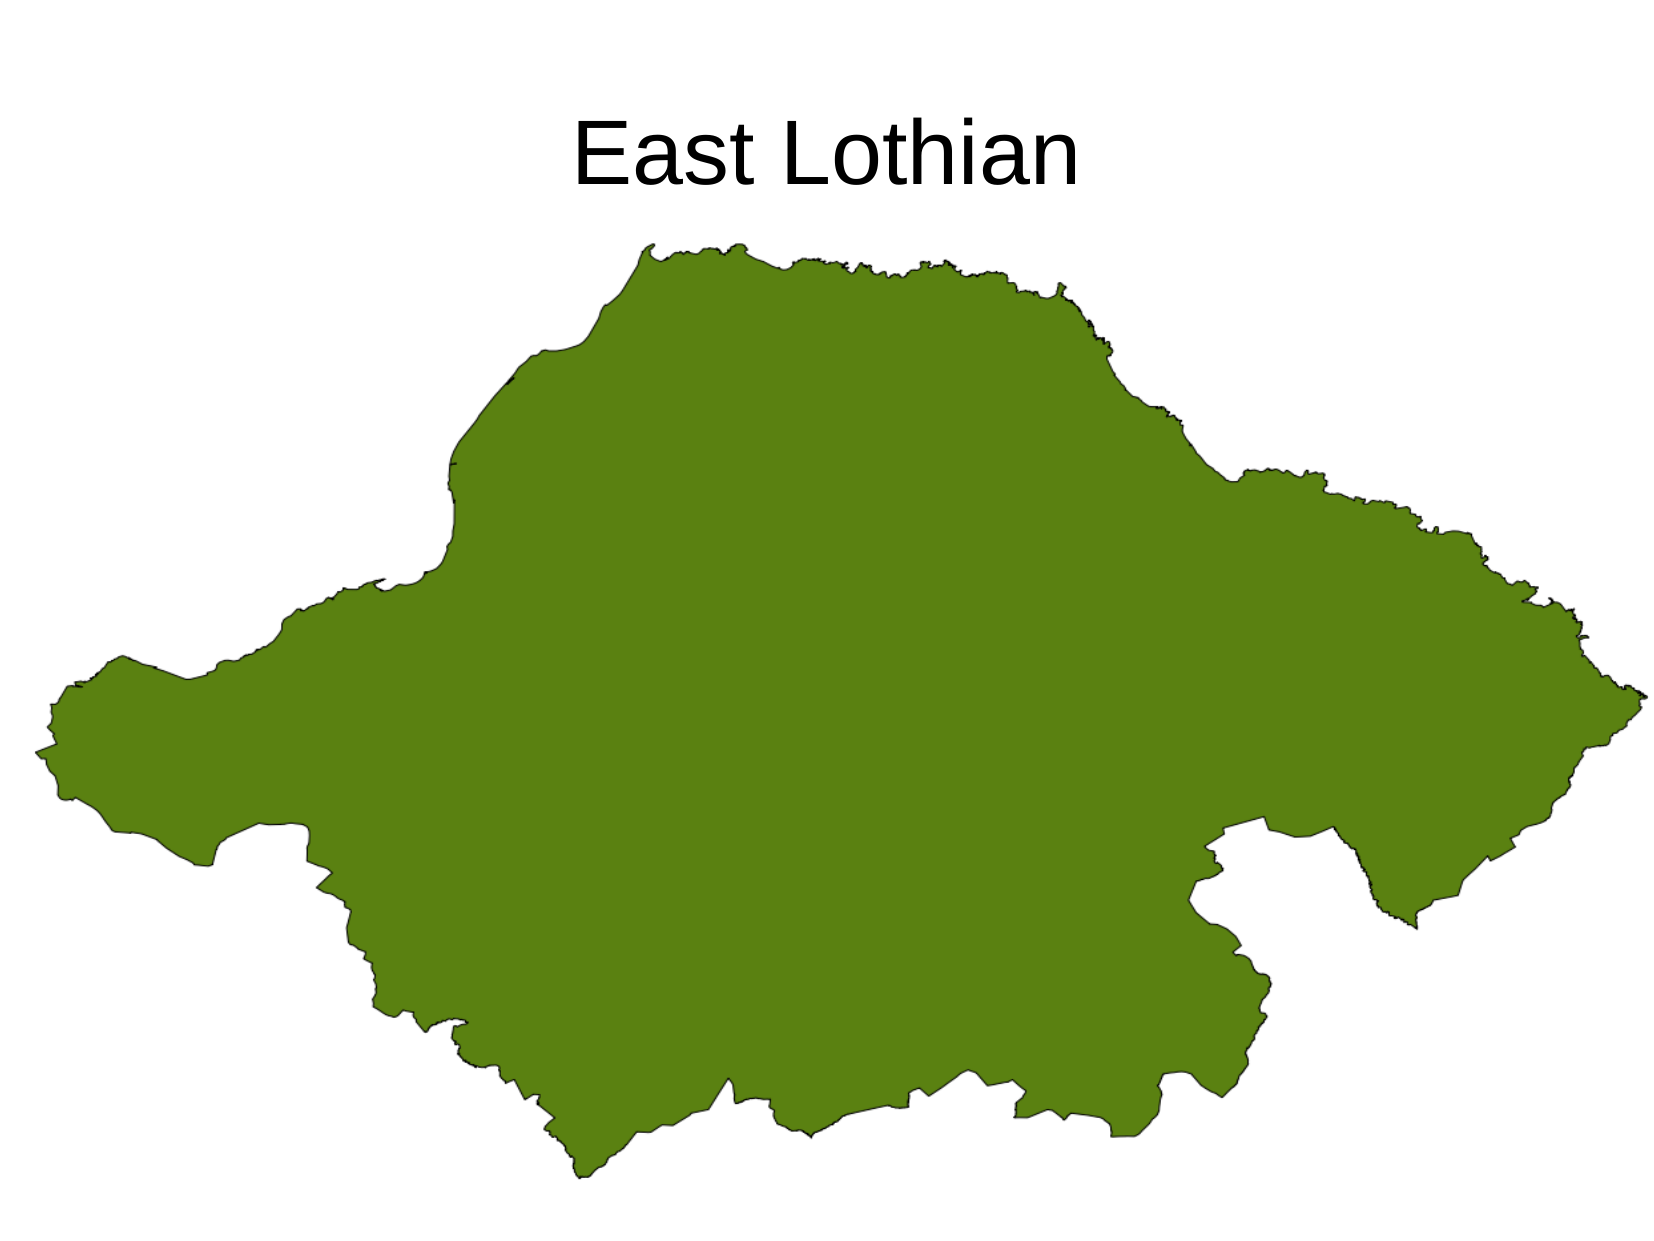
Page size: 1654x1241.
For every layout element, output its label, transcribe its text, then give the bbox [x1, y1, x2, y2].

title East Lothian [82, 49, 1571, 226]
picture [2, 226, 1654, 1193]
